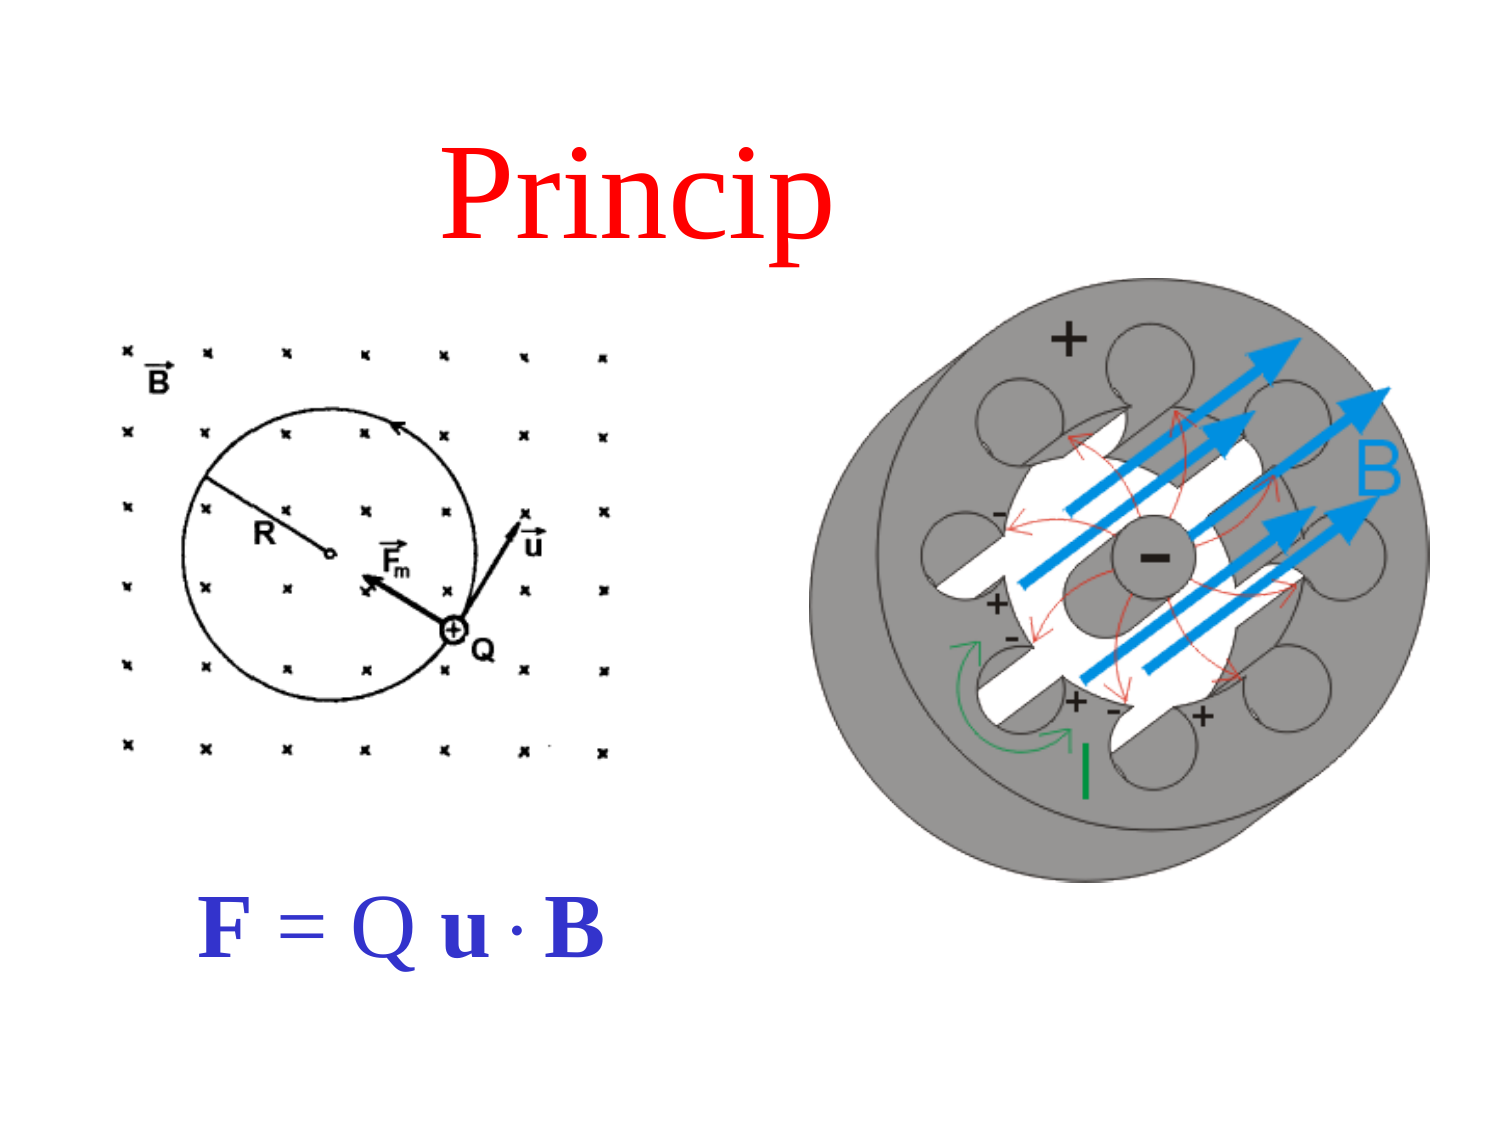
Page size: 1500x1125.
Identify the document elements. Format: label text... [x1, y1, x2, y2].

text_box F = Q uB [159, 857, 857, 984]
picture [112, 337, 625, 776]
text_box Princip [0, 90, 1276, 278]
picture [809, 278, 1430, 884]
